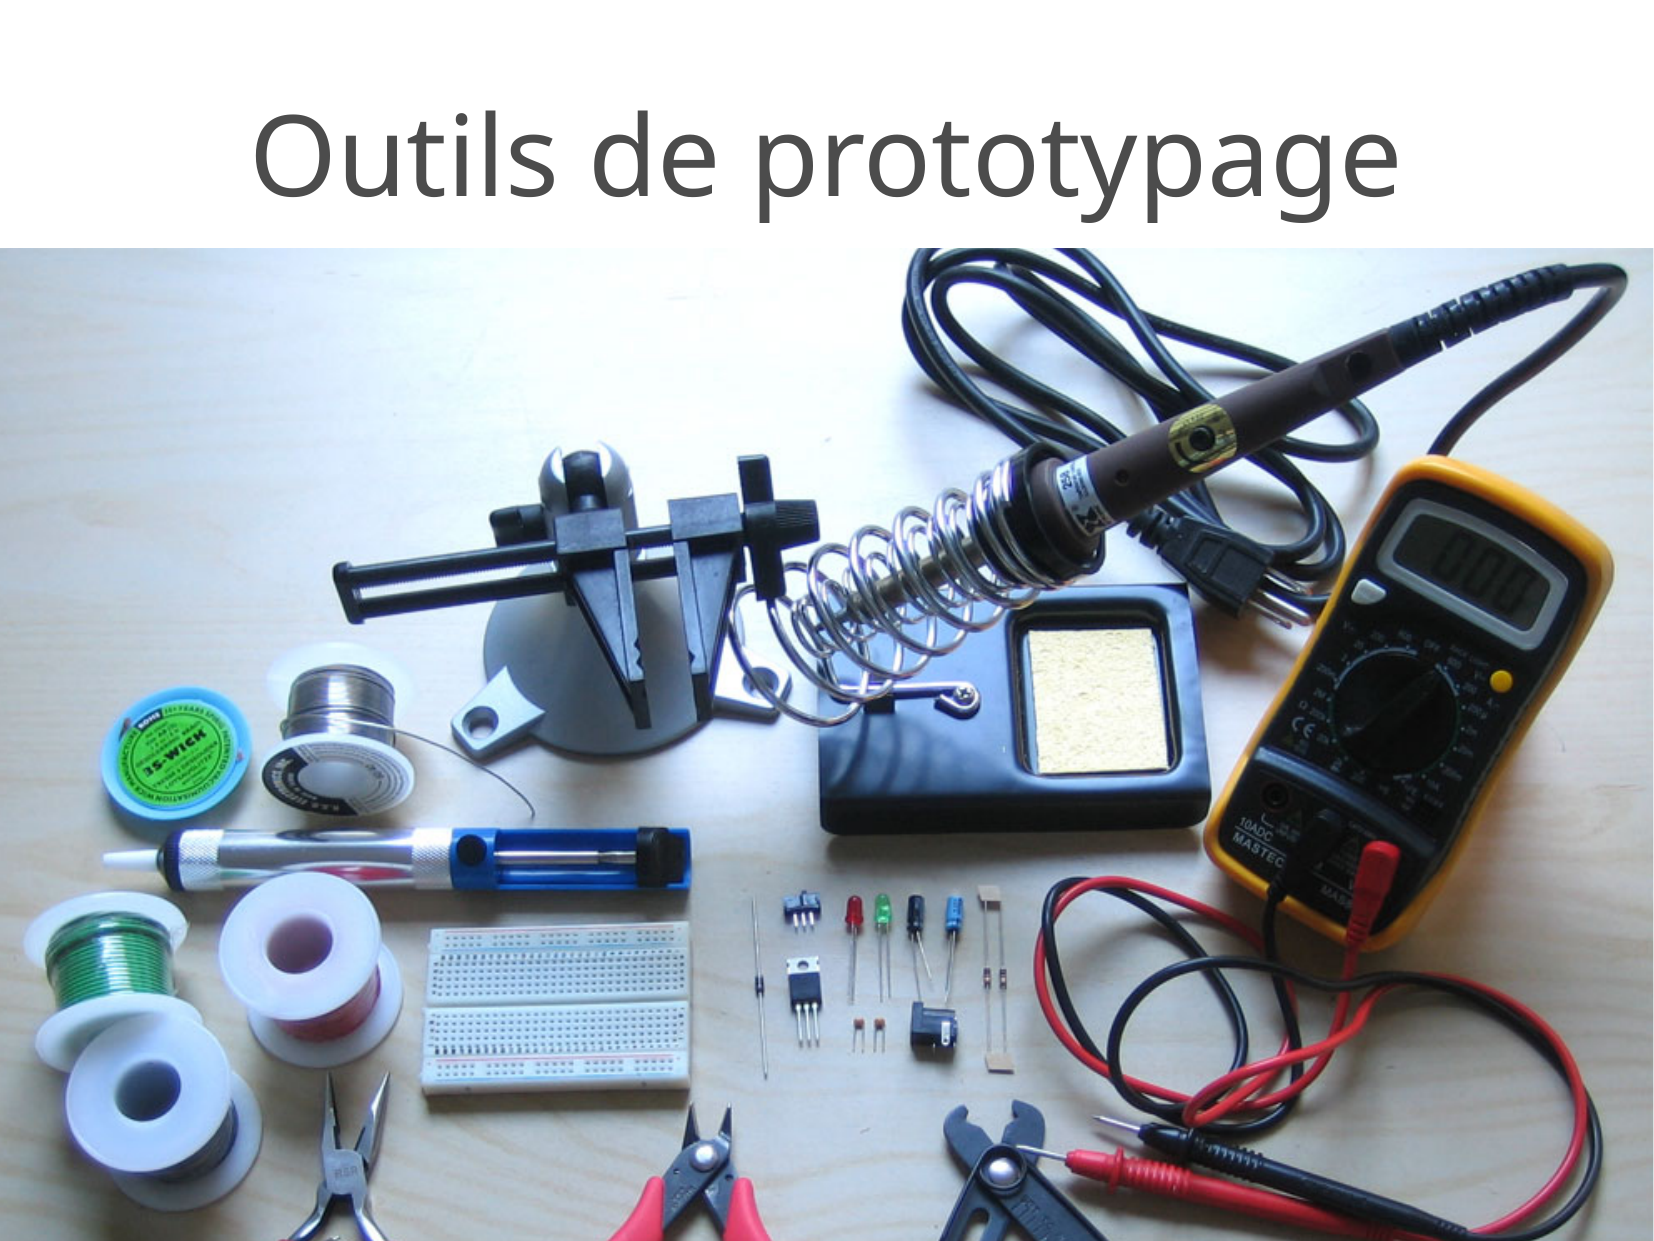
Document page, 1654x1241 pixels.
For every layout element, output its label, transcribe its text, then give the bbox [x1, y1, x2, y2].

title Outils de prototypage [82, 49, 1571, 257]
picture [0, 248, 1654, 1241]
